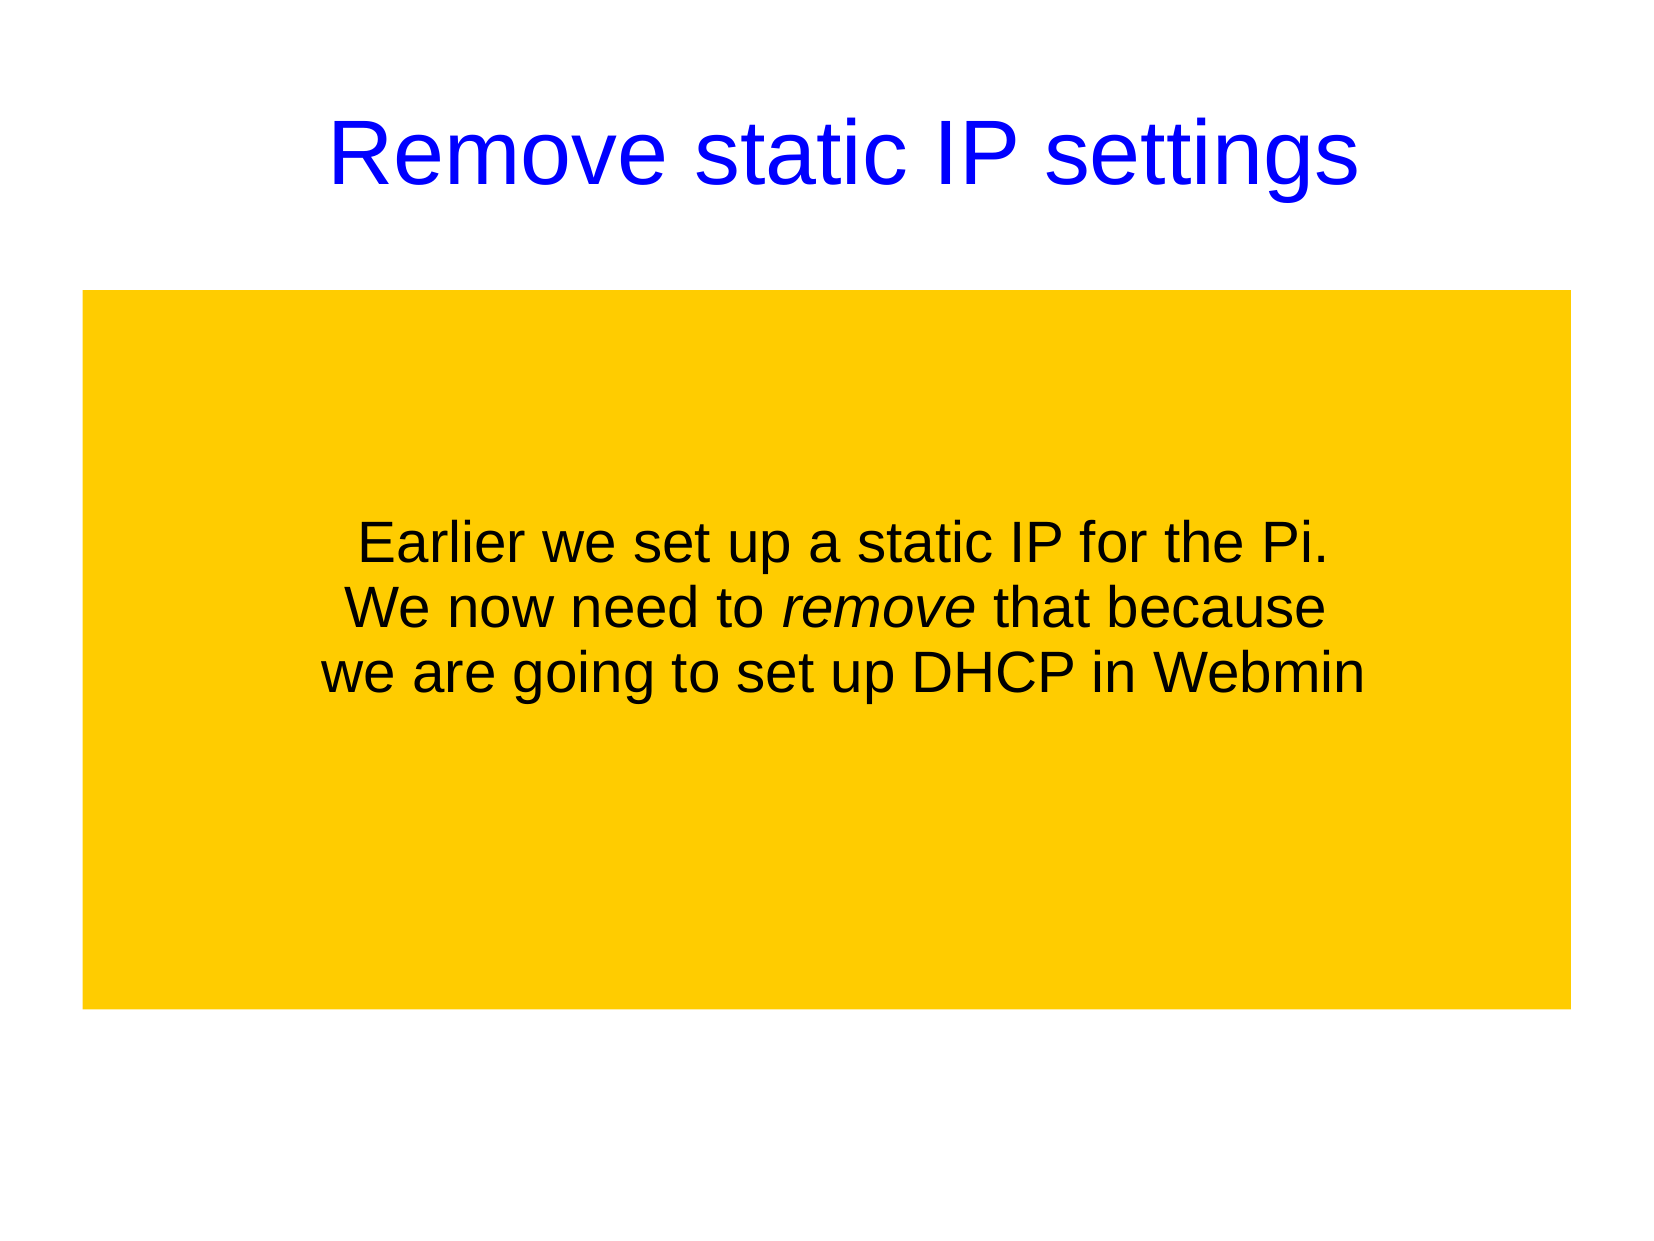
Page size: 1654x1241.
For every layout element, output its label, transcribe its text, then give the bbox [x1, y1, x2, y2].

subtitle Earlier we set up a static IP for the Pi. We now need to remove that because we are going to set up DHCP in Webmin [82, 290, 1571, 1010]
title Remove static IP settings [82, 49, 1571, 257]
